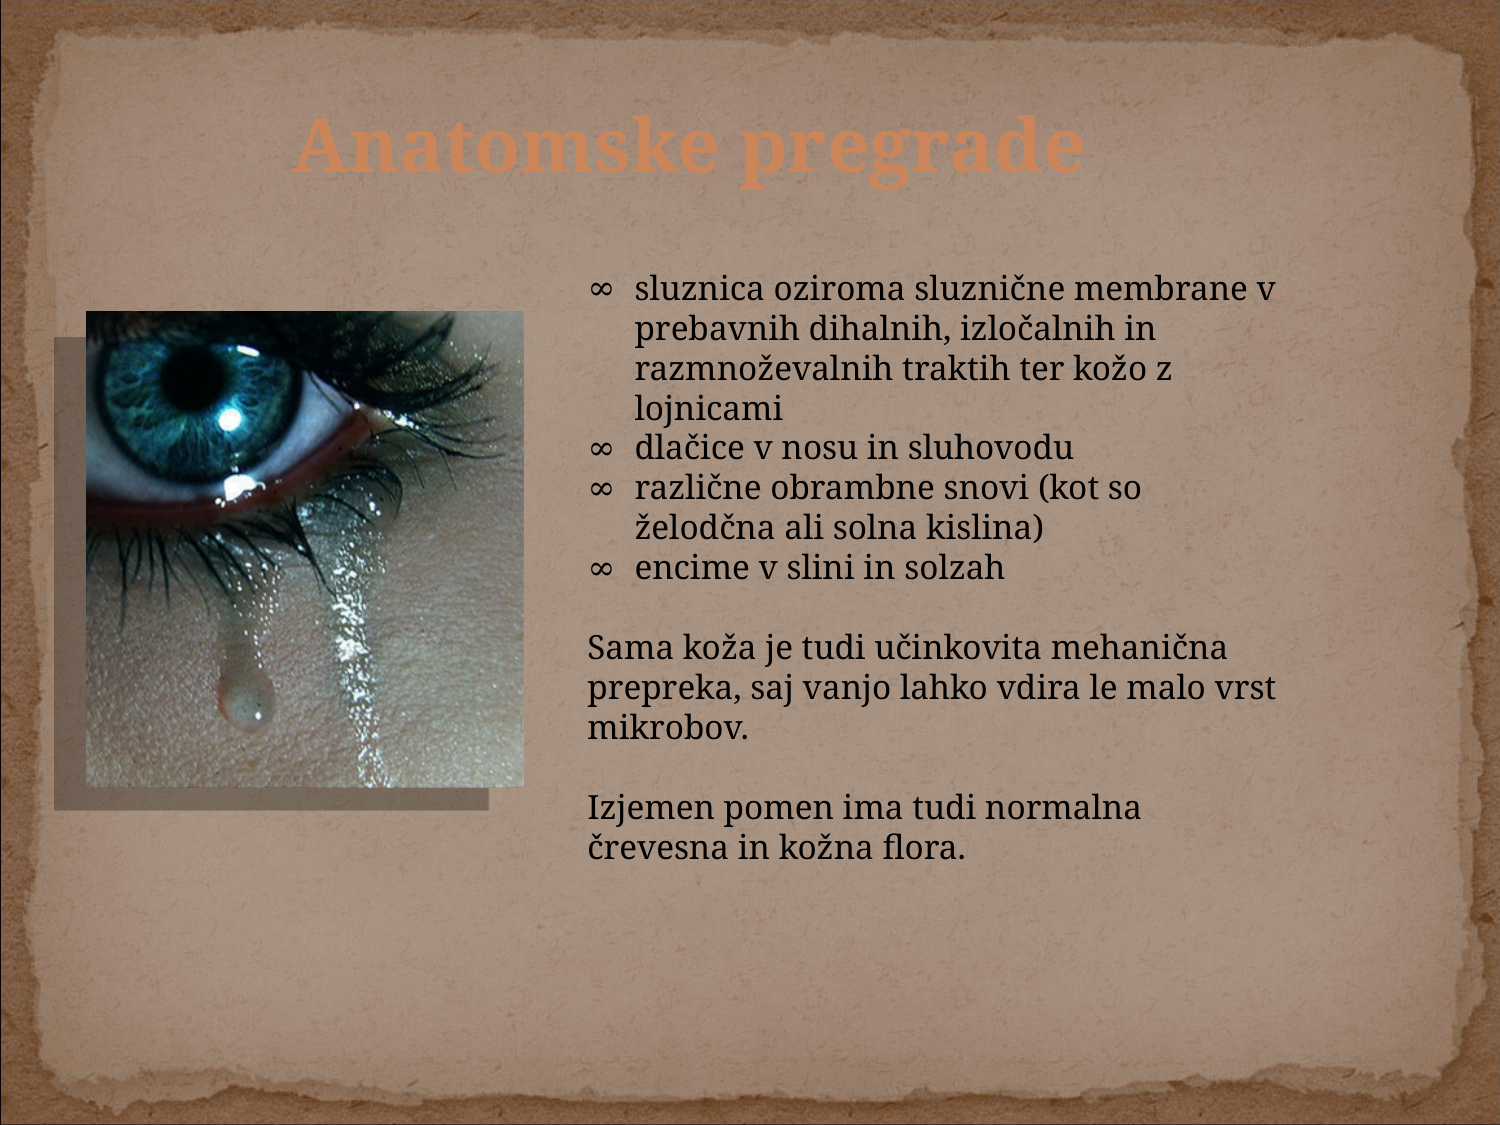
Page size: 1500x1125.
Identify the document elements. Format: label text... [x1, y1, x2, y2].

text_box sluznica oziroma sluznične membrane v prebavnih dihalnih, izločalnih in razmnoževalnih traktih ter kožo z lojnicami dlačice v nosu in sluhovodu različne obrambne snovi (kot so želodčna ali solna kislina) encime v slini in solzah Sama koža je tudi učinkovita mehanična prepreka, saj vanjo lahko vdira le malo vrst mikrobov. Izjemen pomen ima tudi normalna črevesna in kožna flora. [572, 259, 1306, 874]
text_box Anatomske pregrade [278, 89, 1102, 195]
picture [0, 0, 1500, 1125]
